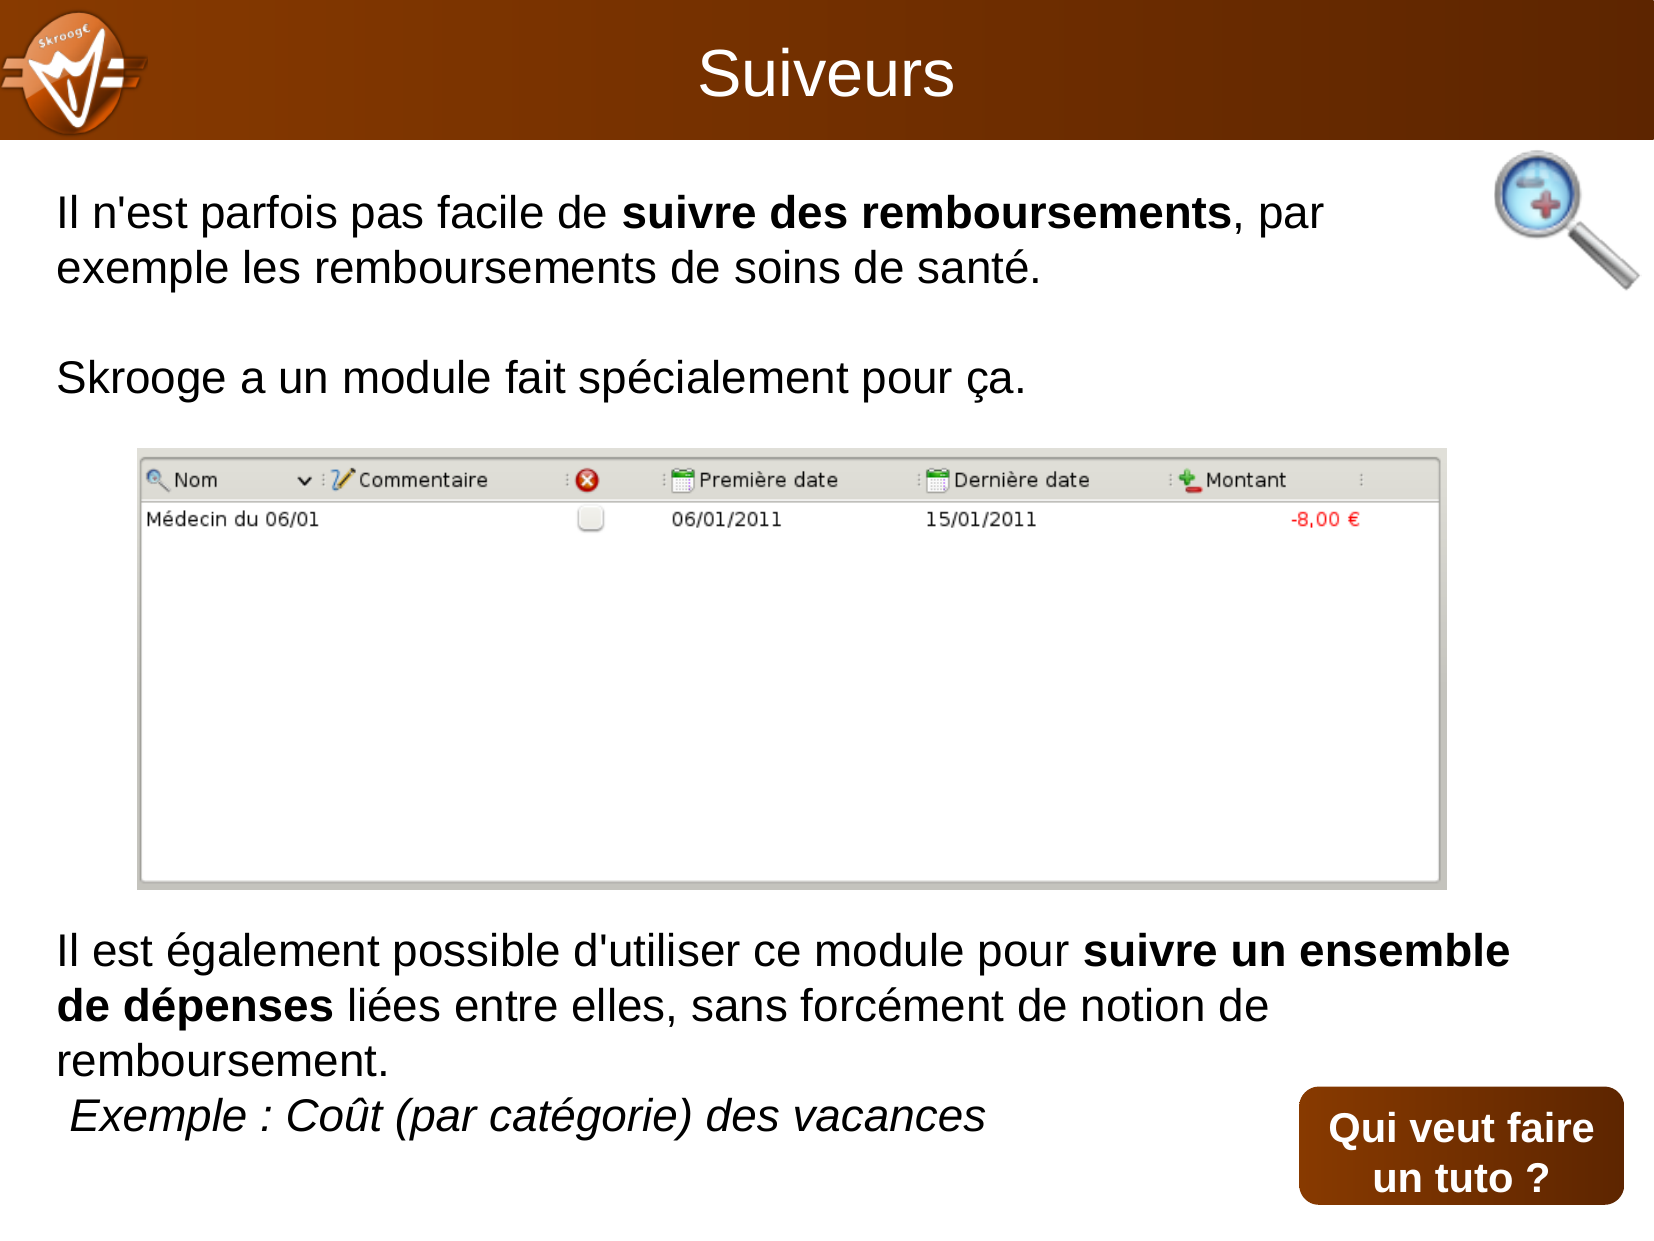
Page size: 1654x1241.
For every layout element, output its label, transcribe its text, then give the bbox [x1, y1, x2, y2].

text_box Il n'est parfois pas facile de suivre des remboursements, par exemple les remboursements de soins de santé. Skrooge a un module fait spécialement pour ça. [41, 174, 1477, 465]
picture [137, 448, 1447, 890]
picture [1494, 147, 1642, 296]
title Suiveurs [148, 0, 1654, 140]
text_box Il est également possible d'utiliser ce module pour suivre un ensemble de dépenses liées entre elles, sans forcément de notion de remboursement. Exemple : Coût (par catégorie) des vacances [41, 912, 1531, 1203]
picture [0, 0, 148, 148]
text_box Qui veut faire un tuto ? [1311, 1086, 1625, 1205]
